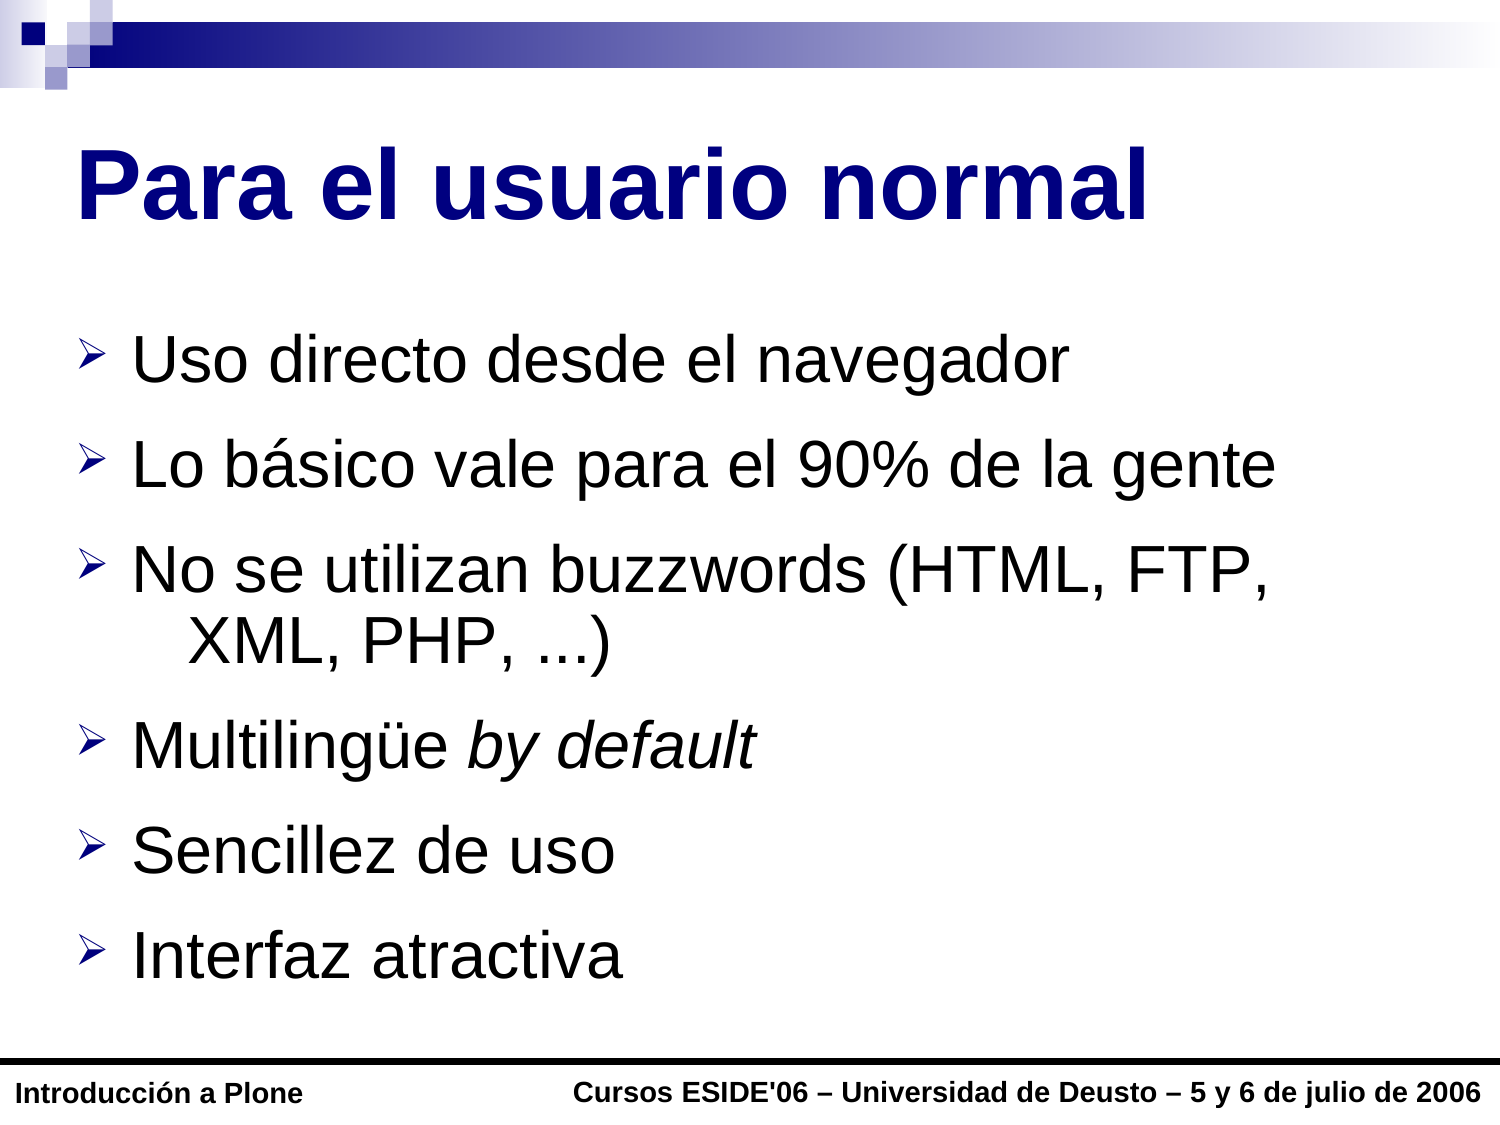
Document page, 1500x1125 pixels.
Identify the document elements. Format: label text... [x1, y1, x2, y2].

title Para el usuario normal [75, 66, 1426, 309]
list Uso directo desde el navegador Lo básico vale para el 90% de la gente No se utilizan buzzwords (HTML, FTP, XML, PHP, ...) Multilingüe by default Sencillez de uso Interfaz atractiva [75, 324, 1426, 1054]
